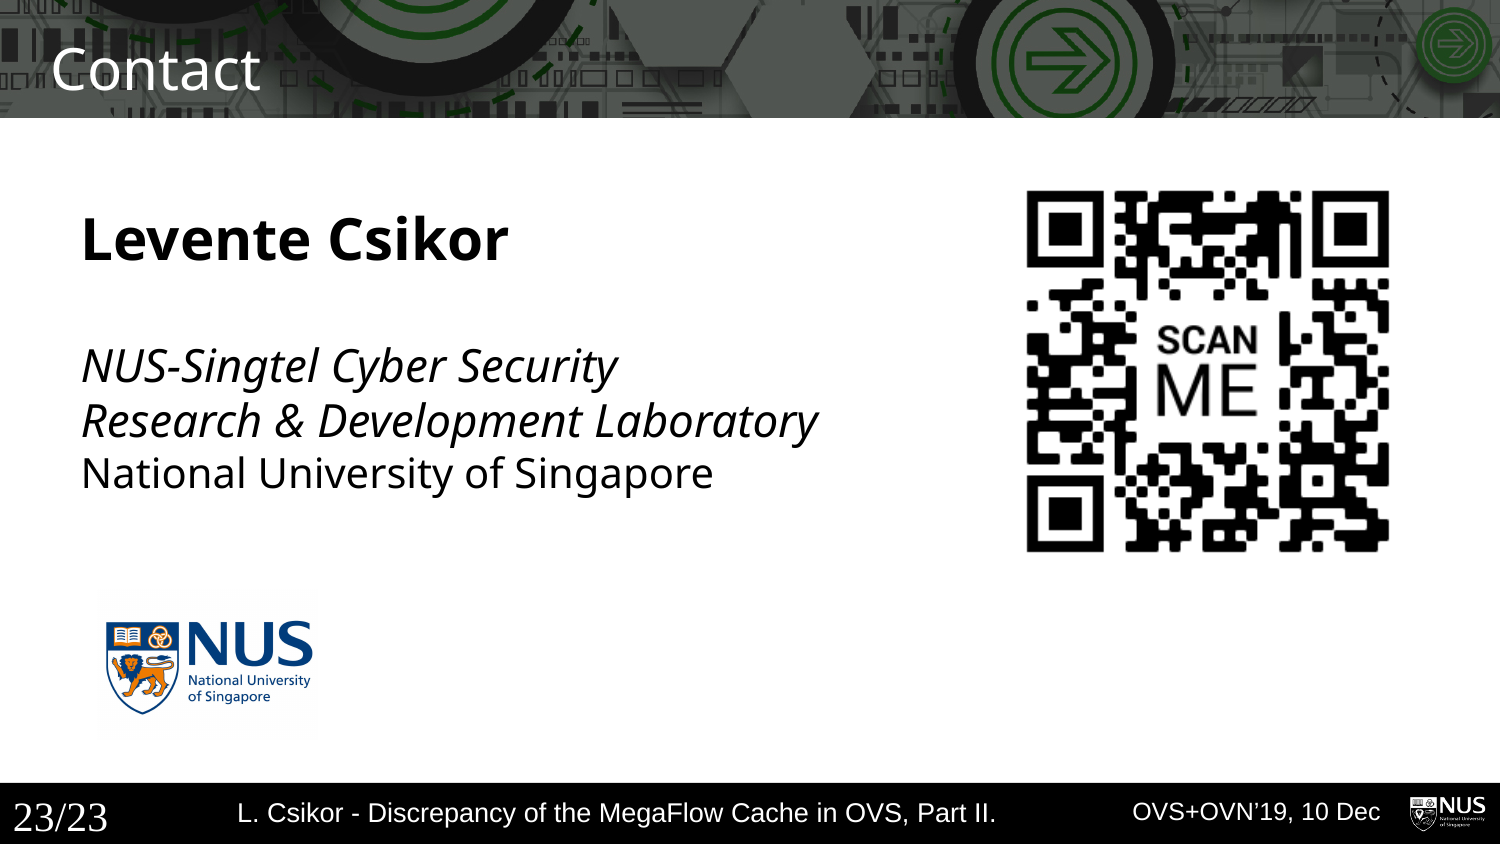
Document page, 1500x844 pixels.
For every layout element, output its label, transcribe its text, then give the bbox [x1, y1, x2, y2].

text_box Contact [35, 37, 1386, 97]
picture [974, 138, 1444, 607]
picture [1395, 782, 1500, 844]
picture [0, 0, 1500, 118]
text_box Levente Csikor NUS-Singtel Cyber Security Research & Development Laboratory National University of Singapore [9, 129, 1490, 770]
picture [97, 589, 318, 740]
